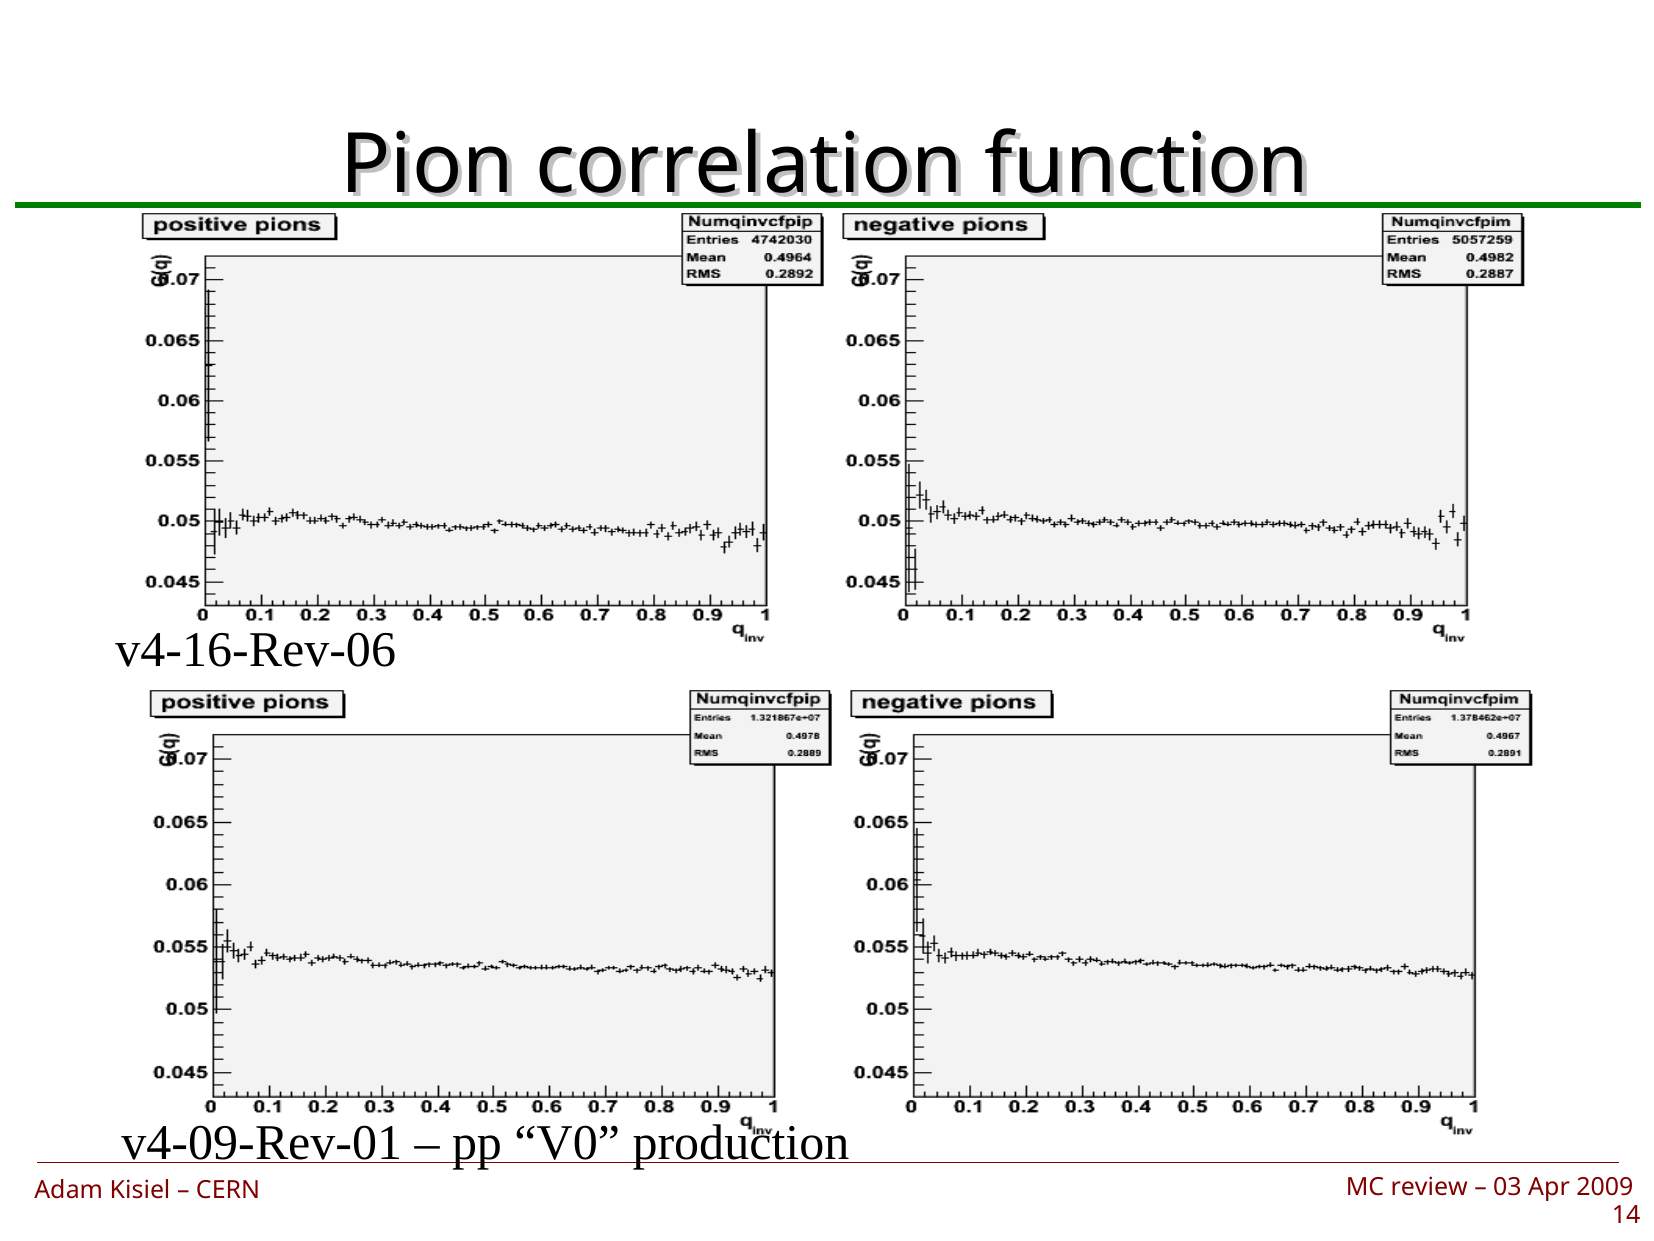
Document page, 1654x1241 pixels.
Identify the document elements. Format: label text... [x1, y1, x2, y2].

text_box v4-09-Rev-01 – pp “V0” production [121, 1114, 850, 1171]
text_box v4-16-Rev-06 [115, 621, 397, 677]
picture [144, 689, 1545, 1143]
picture [136, 212, 1537, 650]
title Pion correlation function [119, 56, 1532, 264]
